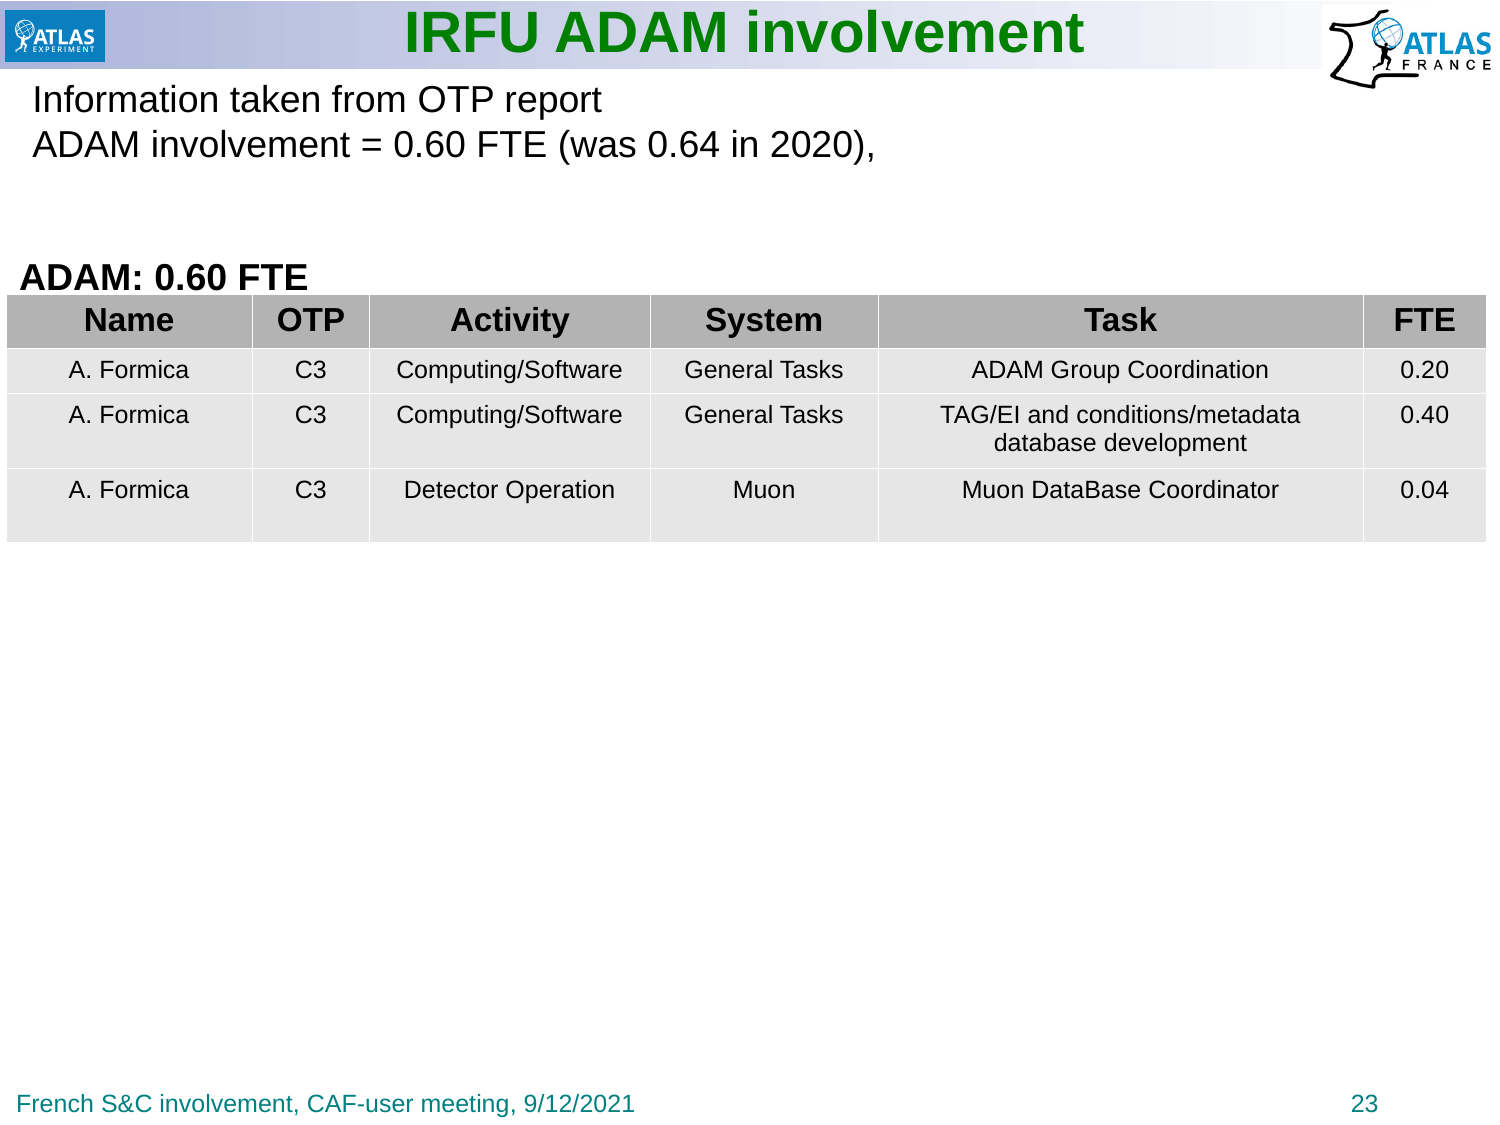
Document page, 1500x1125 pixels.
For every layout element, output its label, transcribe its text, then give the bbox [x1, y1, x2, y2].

table_cell 0.20 [1364, 349, 1486, 393]
table_cell General Tasks [651, 349, 878, 393]
text_box Information taken from OTP report ADAM involvement = 0.60 FTE (was 0.64 in 2020), [17, 67, 1500, 247]
table_header Activity [370, 342, 650, 348]
table_header Name [7, 342, 252, 348]
table_cell Detector Operation [370, 469, 650, 542]
table_header FTE [1364, 295, 1486, 348]
table_cell Muon [651, 469, 878, 542]
table_header Task [879, 295, 1363, 348]
table_cell 0.04 [1364, 469, 1486, 542]
table_header OTP [253, 342, 369, 348]
table_cell A. Formica [7, 349, 252, 393]
table_cell C3 [253, 394, 369, 468]
table_cell TAG/EI and conditions/metadata database development [879, 394, 1363, 468]
table_cell C3 [253, 349, 369, 393]
table_header System [651, 342, 878, 348]
table_cell Computing/Software [370, 394, 650, 468]
table_cell A. Formica [7, 394, 252, 468]
table_cell ADAM Group Coordination [879, 349, 1363, 393]
table_cell C3 [253, 469, 369, 542]
table_cell 0.40 [1364, 394, 1486, 468]
text_box IRFU ADAM involvement [5, 0, 1500, 118]
table_cell A. Formica [7, 469, 252, 542]
text_box ADAM: 0.60 FTE [4, 245, 1186, 342]
table_cell Muon DataBase Coordinator [879, 469, 1363, 542]
table_cell Computing/Software [370, 349, 650, 393]
table_cell General Tasks [651, 394, 878, 468]
